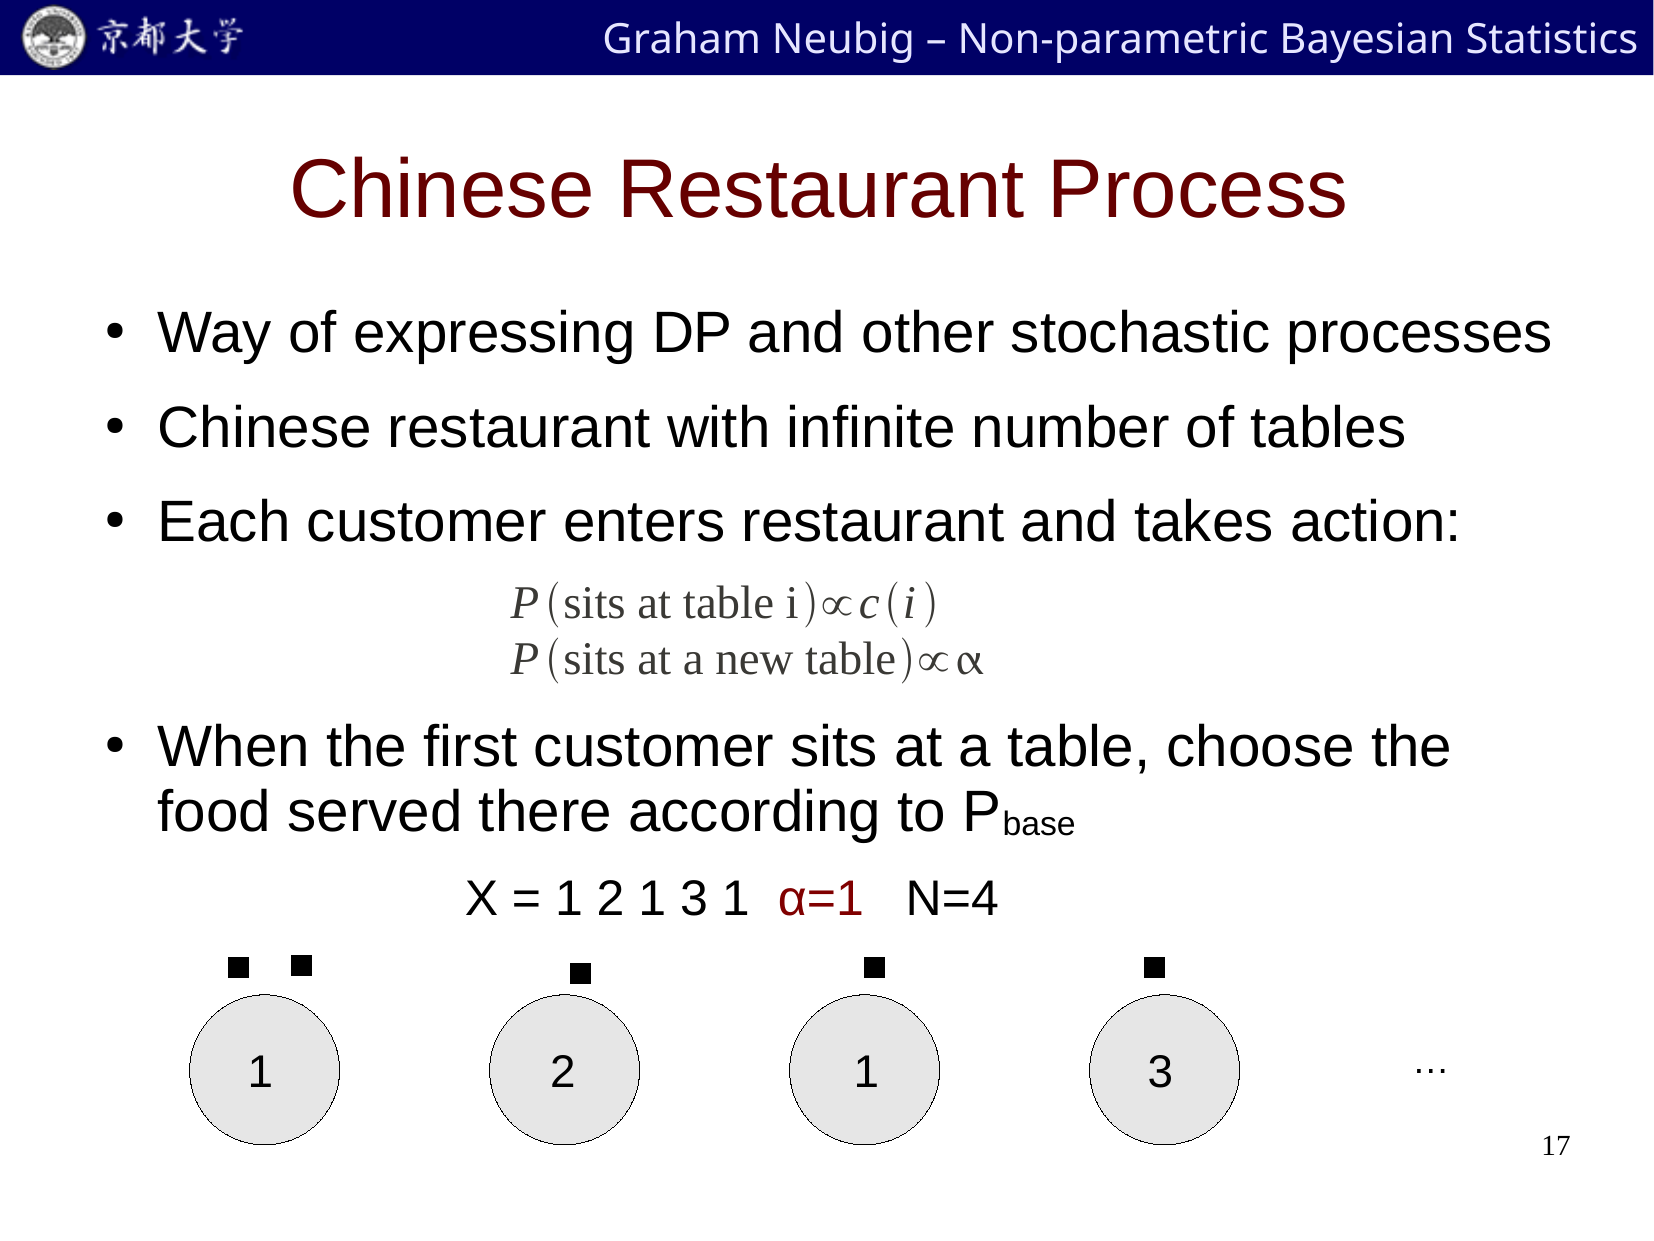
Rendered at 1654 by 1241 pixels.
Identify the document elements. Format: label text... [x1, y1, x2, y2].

text_box [489, 994, 640, 1145]
text_box [789, 994, 940, 1145]
text_box 2 [535, 1038, 591, 1105]
text_box 1 [232, 1038, 289, 1105]
text_box [291, 955, 312, 976]
text_box 1 [838, 1038, 895, 1105]
title Chinese Restaurant Process [75, 100, 1564, 277]
picture [0, 0, 247, 70]
text_box [1089, 994, 1240, 1145]
text_box … [1397, 1032, 1465, 1091]
chart [496, 577, 995, 687]
text_box [228, 957, 249, 978]
text_box [1144, 957, 1165, 978]
text_box [189, 994, 340, 1145]
text_box [570, 963, 591, 984]
text_box X = 1 2 1 3 1 α=1 N=4 [450, 862, 1014, 934]
text_box 3 [1132, 1038, 1189, 1105]
list Way of expressing DP and other stochastic processes Chinese restaurant with infinite number of tables Each customer enters restaurant and takes action: When the first customer sits at a table, choose the food served there according to Pbase [86, 300, 1576, 1104]
text_box [864, 957, 885, 978]
